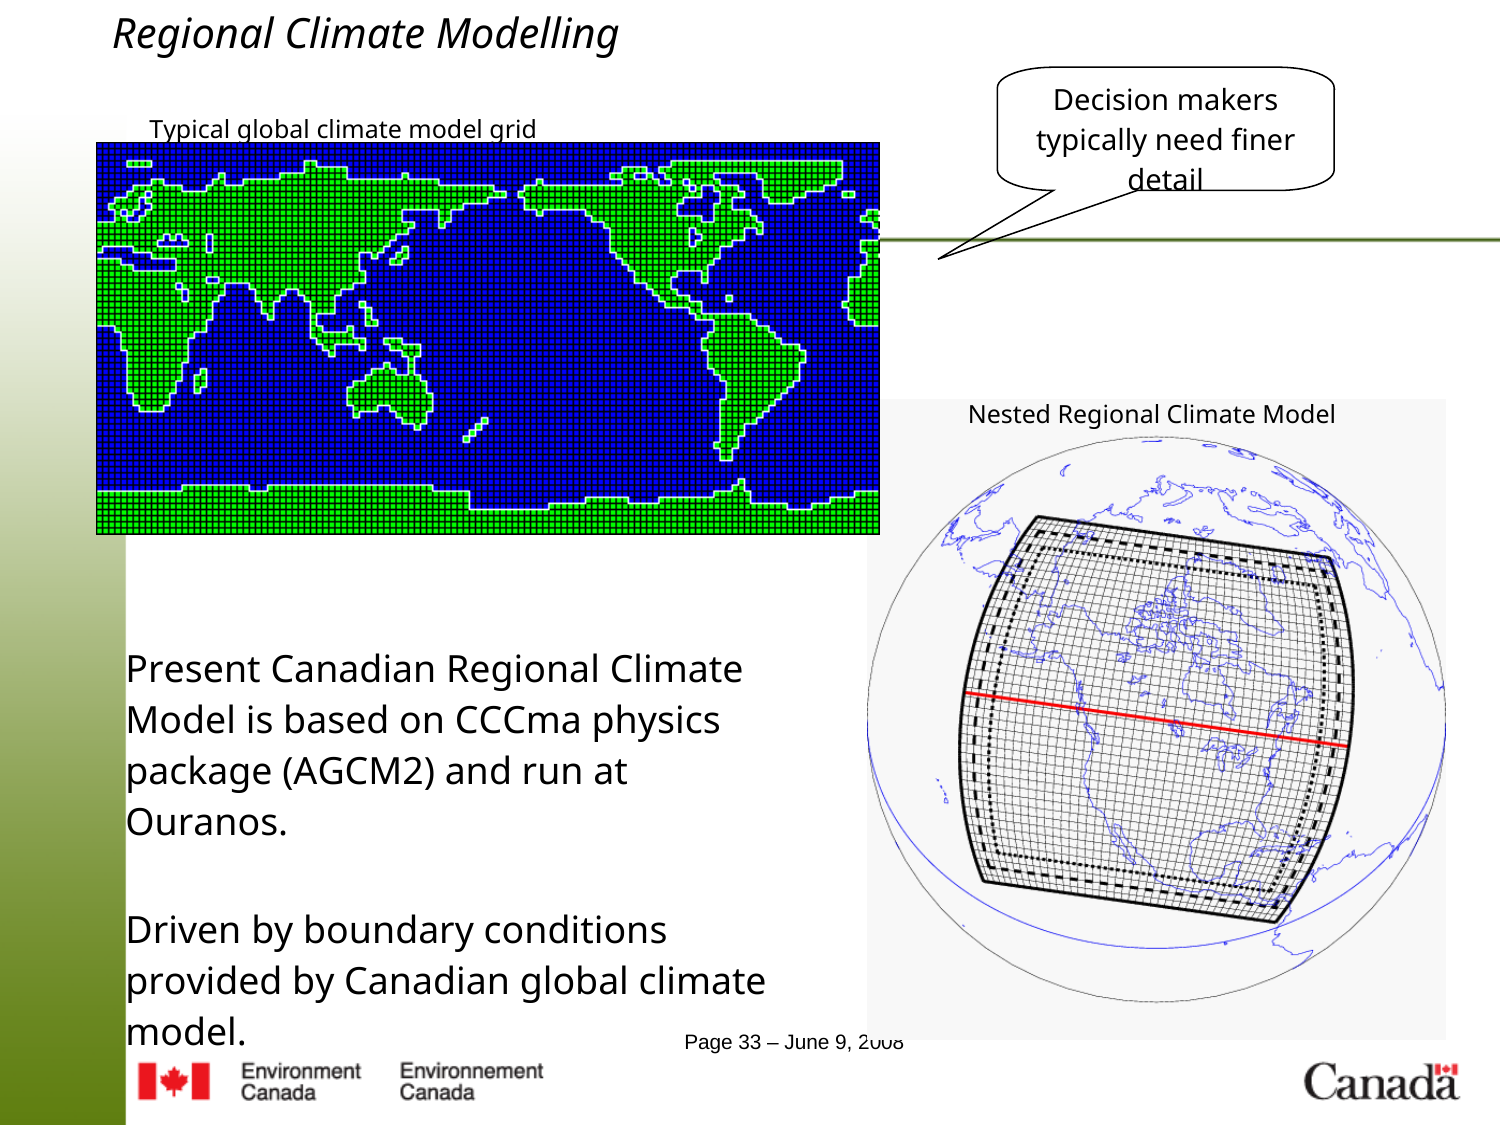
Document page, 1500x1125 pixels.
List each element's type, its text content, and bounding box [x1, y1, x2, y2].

text_box Typical global climate model grid [134, 104, 553, 142]
text_box Nested Regional Climate Model [953, 389, 1352, 439]
text_box Present Canadian Regional Climate Model is based on CCCma physics package (AGCM2) and run at Ouranos. Driven by boundary conditions provided by Canadian global climate model. [110, 634, 810, 1125]
text_box Regional Climate Modelling [97, 0, 636, 69]
picture [0, 0, 1500, 1125]
text_box Decision makers typically need finer detail [938, 67, 1335, 260]
